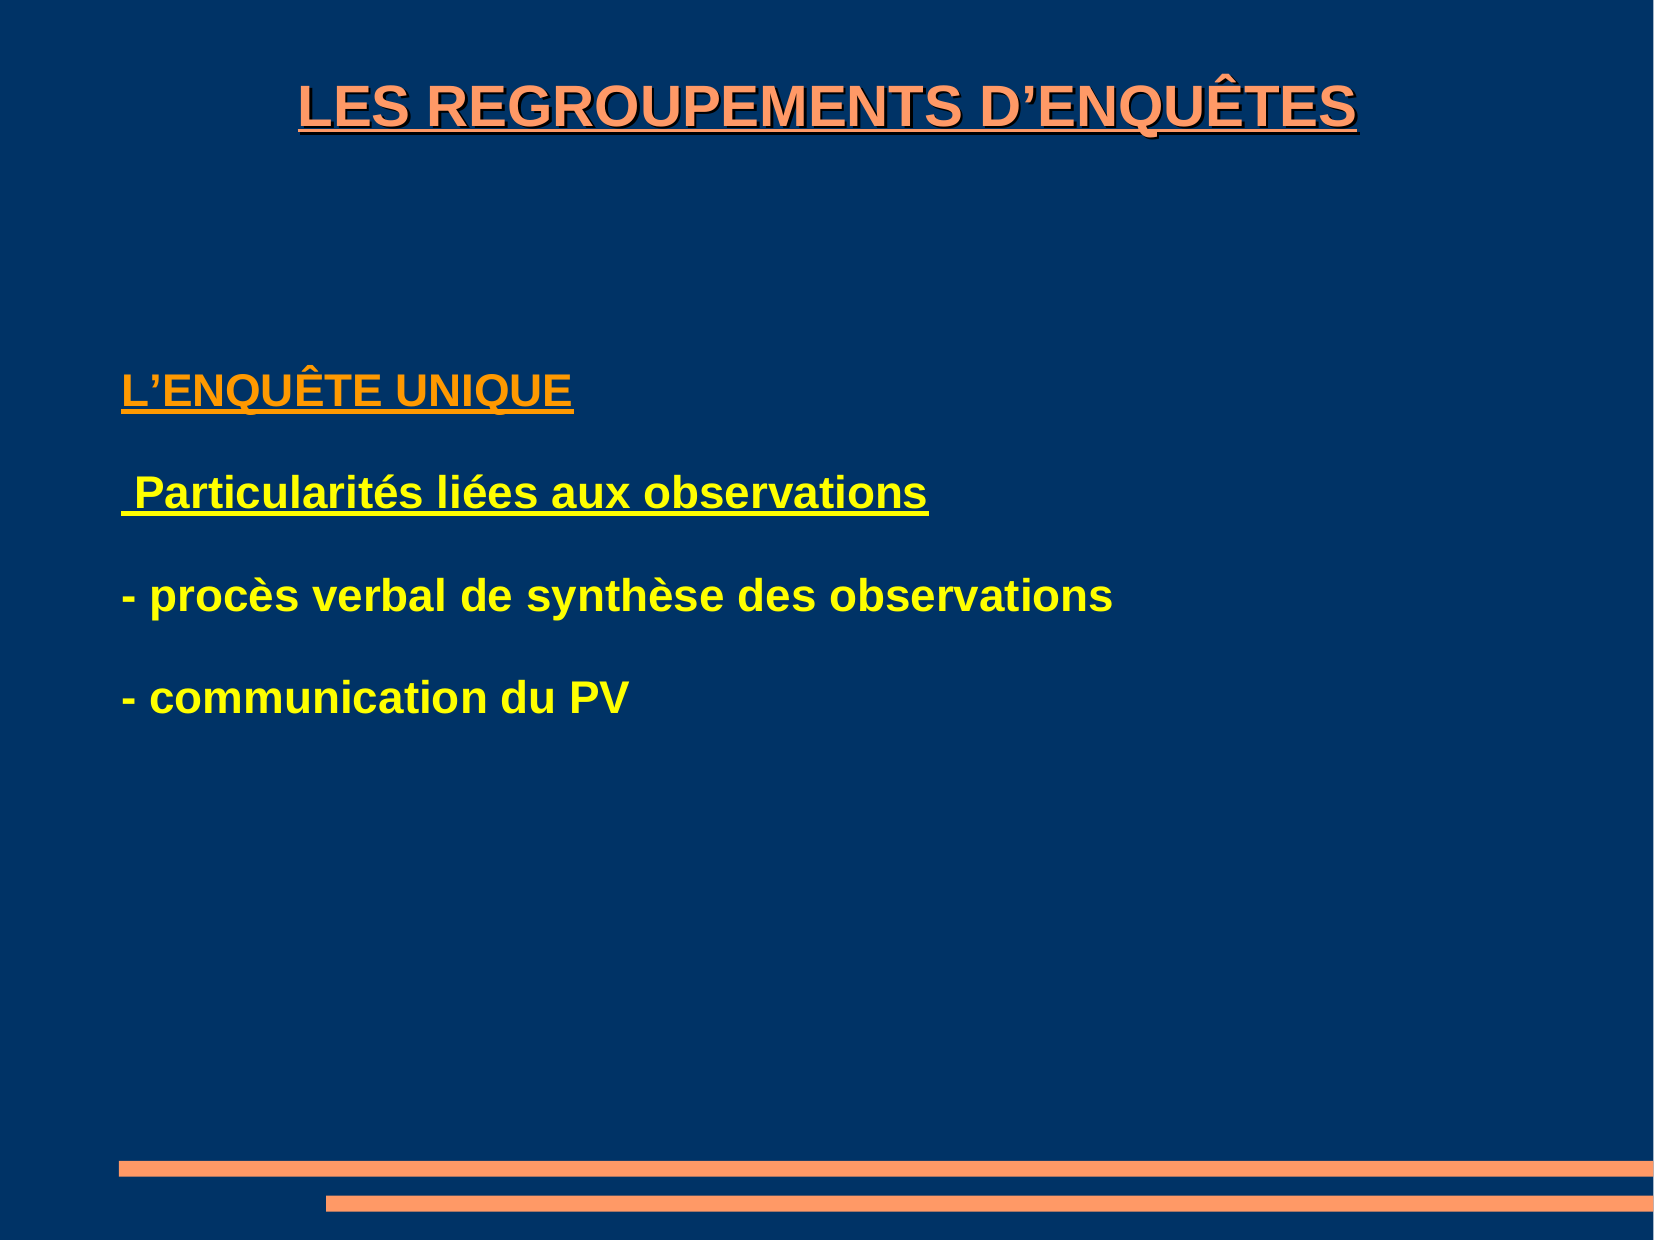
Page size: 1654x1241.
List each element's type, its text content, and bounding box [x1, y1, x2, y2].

subtitle L’ENQUÊTE UNIQUE Particularités liées aux observations - procès verbal de synthèse des observations - communication du PV [121, 201, 1561, 1143]
title LES REGROUPEMENTS D’ENQUÊTES [121, 46, 1534, 166]
